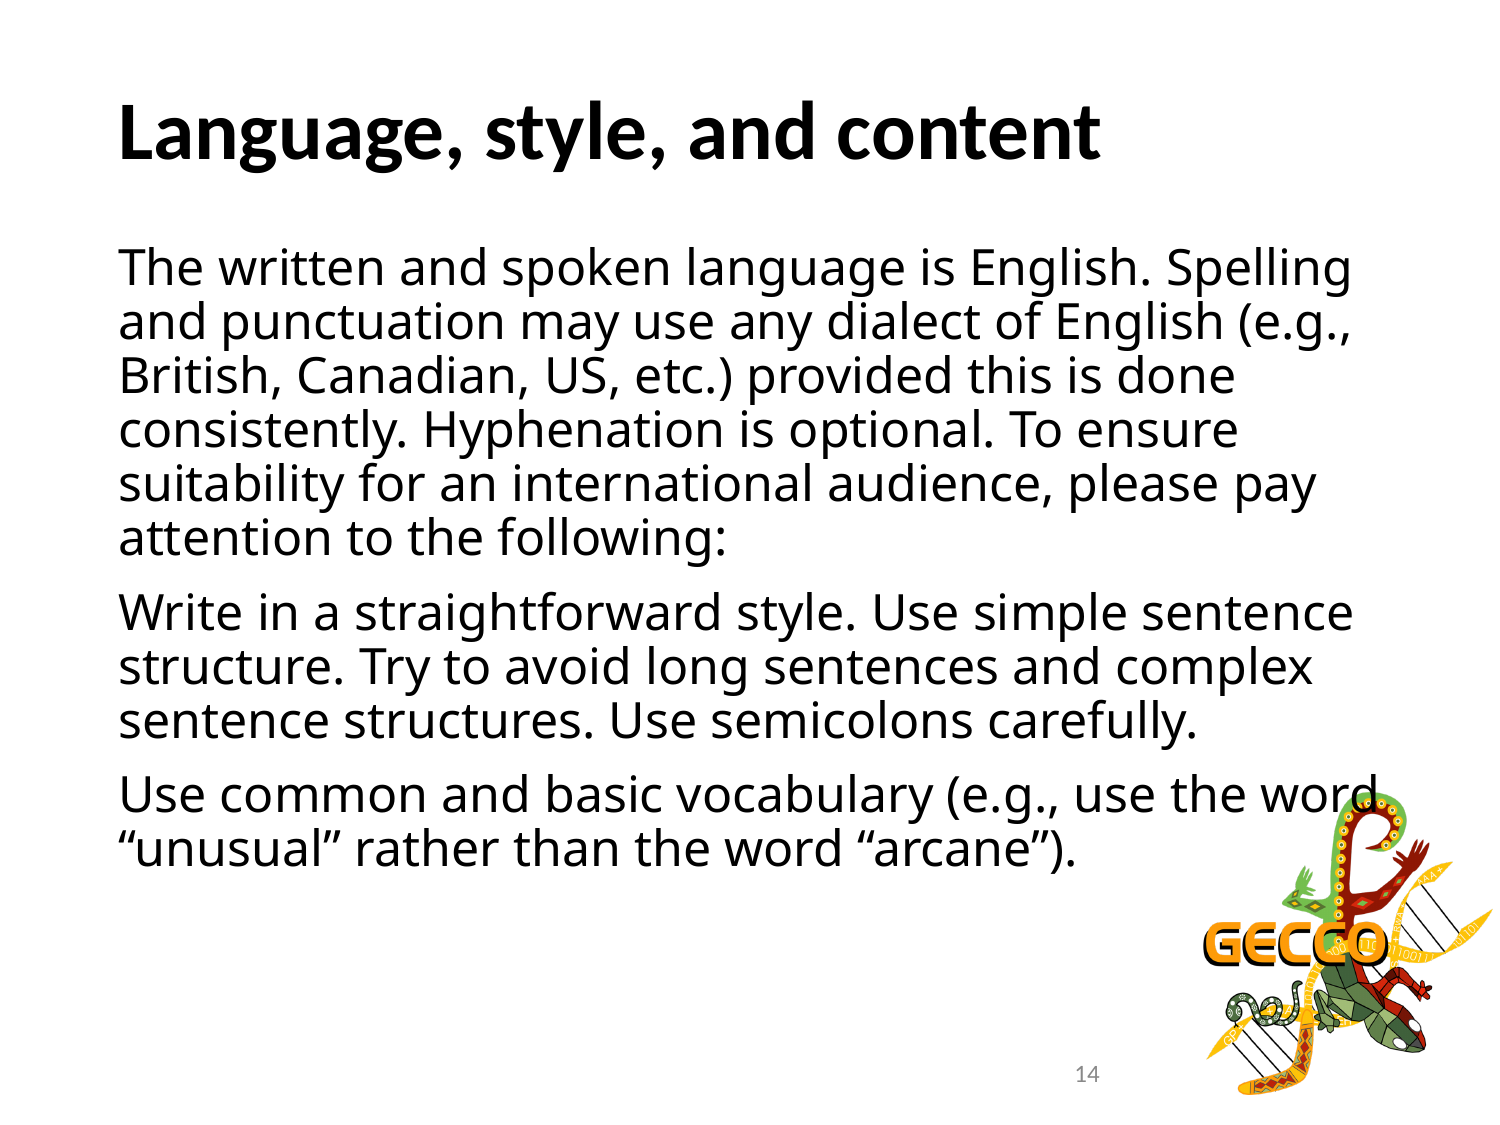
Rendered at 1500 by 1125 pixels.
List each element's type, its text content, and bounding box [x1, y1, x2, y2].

text_box <number> [1059, 1042, 1397, 1103]
list The written and spoken language is English. Spelling and punctuation may use any dialect of English (e.g., British, Canadian, US, etc.) provided this is done consistently. Hyphenation is optional. To ensure suitability for an international audience, please pay attention to the following: Write in a straightforward style. Use simple sentence structure. Try to avoid long sentences and complex sentence structures. Use semicolons carefully. Use common and basic vocabulary (e.g., use the word “unusual” rather than the word “arcane”). [103, 234, 1397, 1014]
title Language, style, and content [103, 59, 1397, 207]
picture [1195, 782, 1500, 1103]
